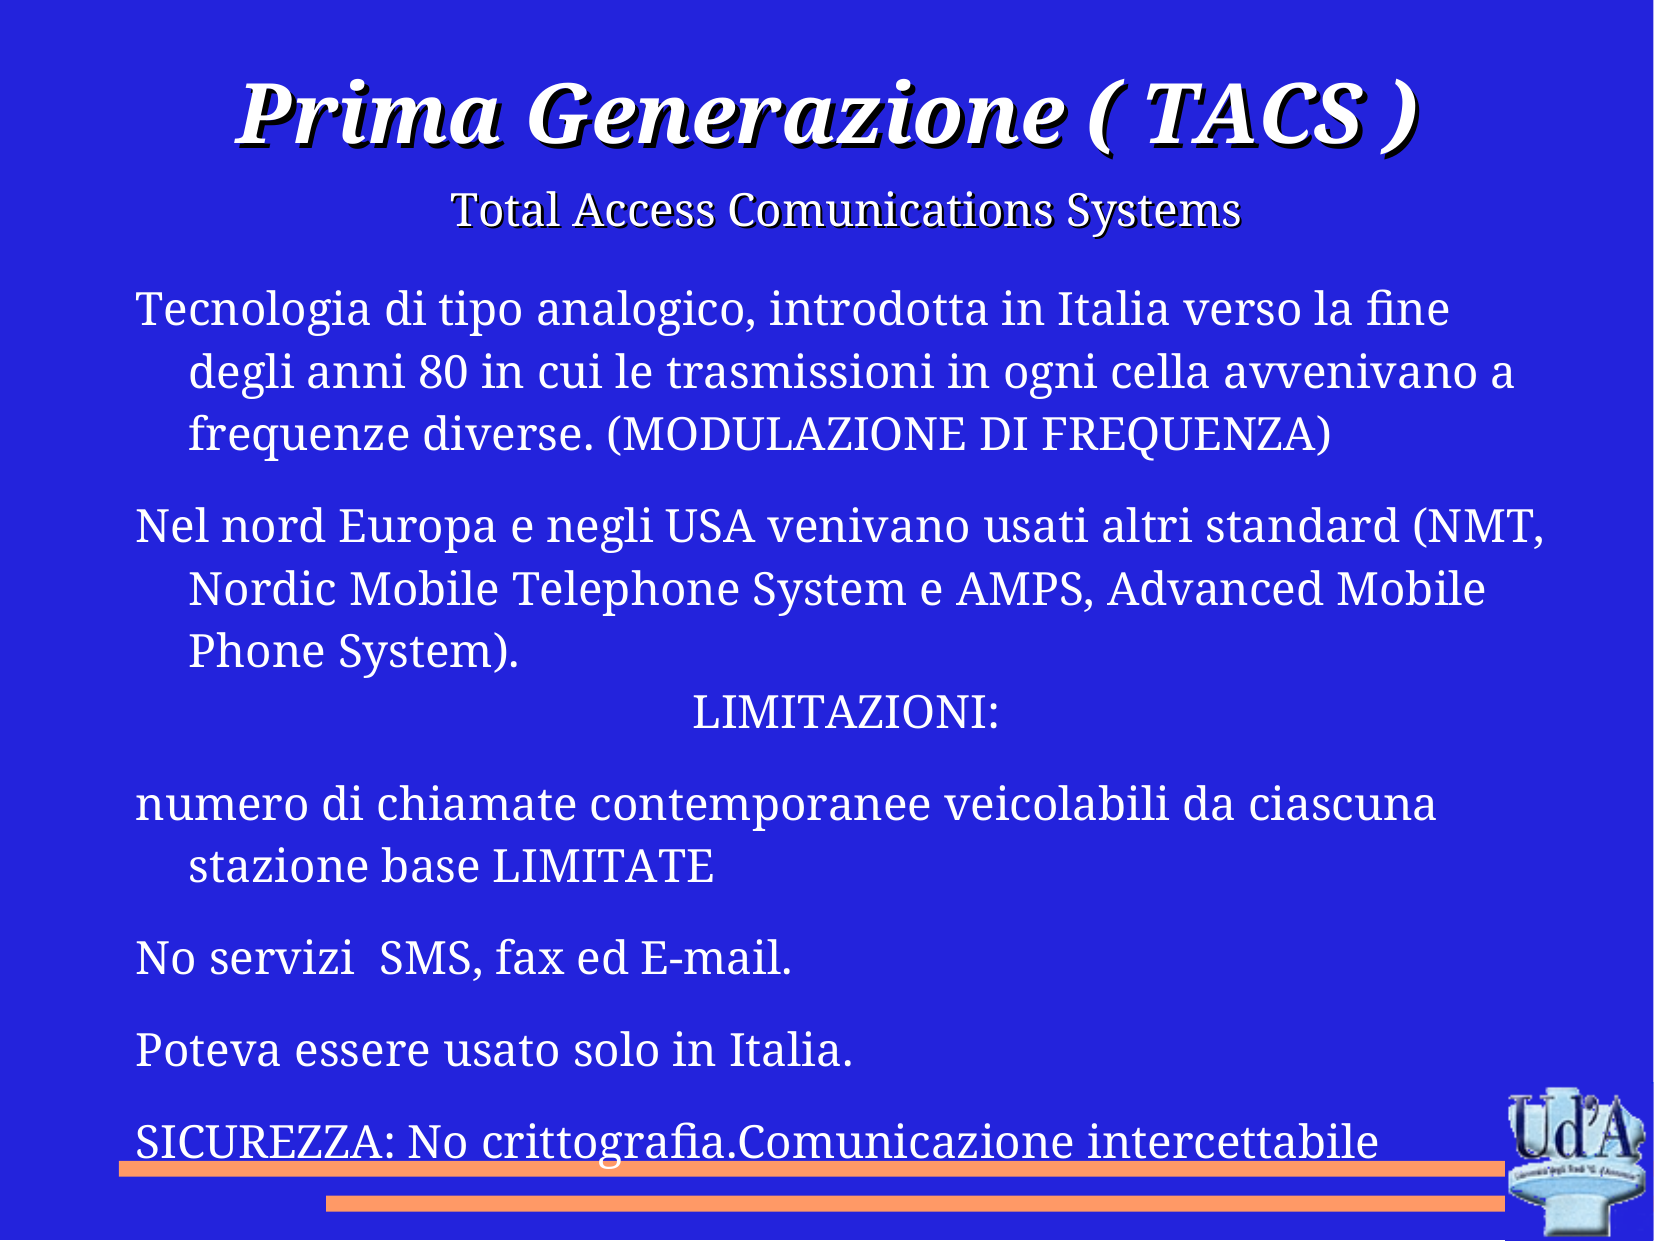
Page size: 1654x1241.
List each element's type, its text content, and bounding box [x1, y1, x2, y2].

list Tecnologia di tipo analogico, introdotta in Italia verso la fine degli anni 80 in cui le trasmissioni in ogni cella avvenivano a frequenze diverse. (MODULAZIONE DI FREQUENZA) Nel nord Europa e negli USA venivano usati altri standard (NMT, Nordic Mobile Telephone System e AMPS, Advanced Mobile Phone System). [118, 276, 1558, 679]
list Total Access Comunications Systems [118, 177, 1558, 237]
list LIMITAZIONI: numero di chiamate contemporanee veicolabili da ciascuna stazione base LIMITATE No servizi SMS, fax ed E-mail. Poteva essere usato solo in Italia. SICUREZZA: No crittografia.Comunicazione intercettabile [118, 679, 1558, 1117]
title Prima Generazione ( TACS ) [121, 46, 1534, 177]
picture [1505, 1082, 1654, 1241]
